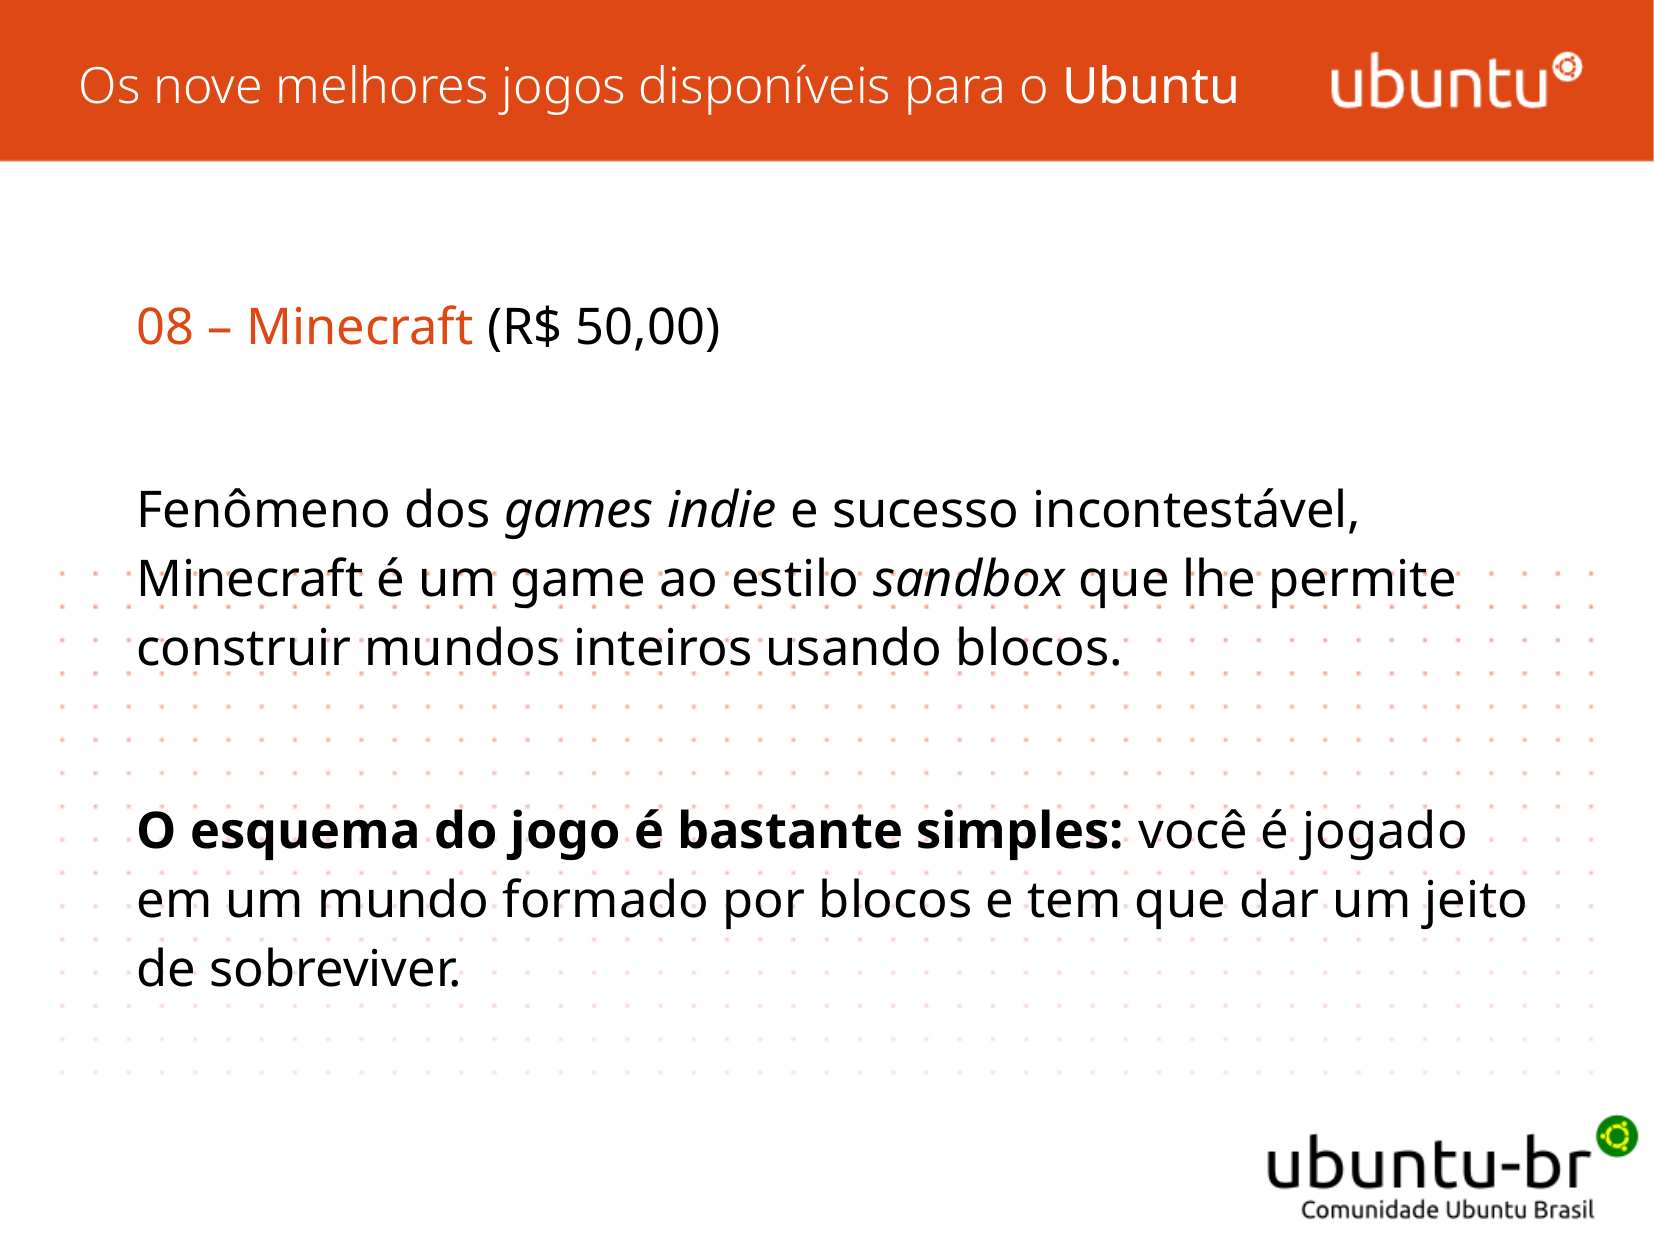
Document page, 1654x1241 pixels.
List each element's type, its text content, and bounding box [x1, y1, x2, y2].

picture [0, 0, 1654, 1241]
list 08 – Minecraft (R$ 50,00) Fenômeno dos games indie e sucesso incontestável, Minecraft é um game ao estilo sandbox que lhe permite construir mundos inteiros usando blocos. O esquema do jogo é bastante simples: você é jogado em um mundo formado por blocos e tem que dar um jeito de sobreviver. [82, 290, 1538, 1010]
title Os nove melhores jogos disponíveis para o Ubuntu [41, 32, 1300, 137]
